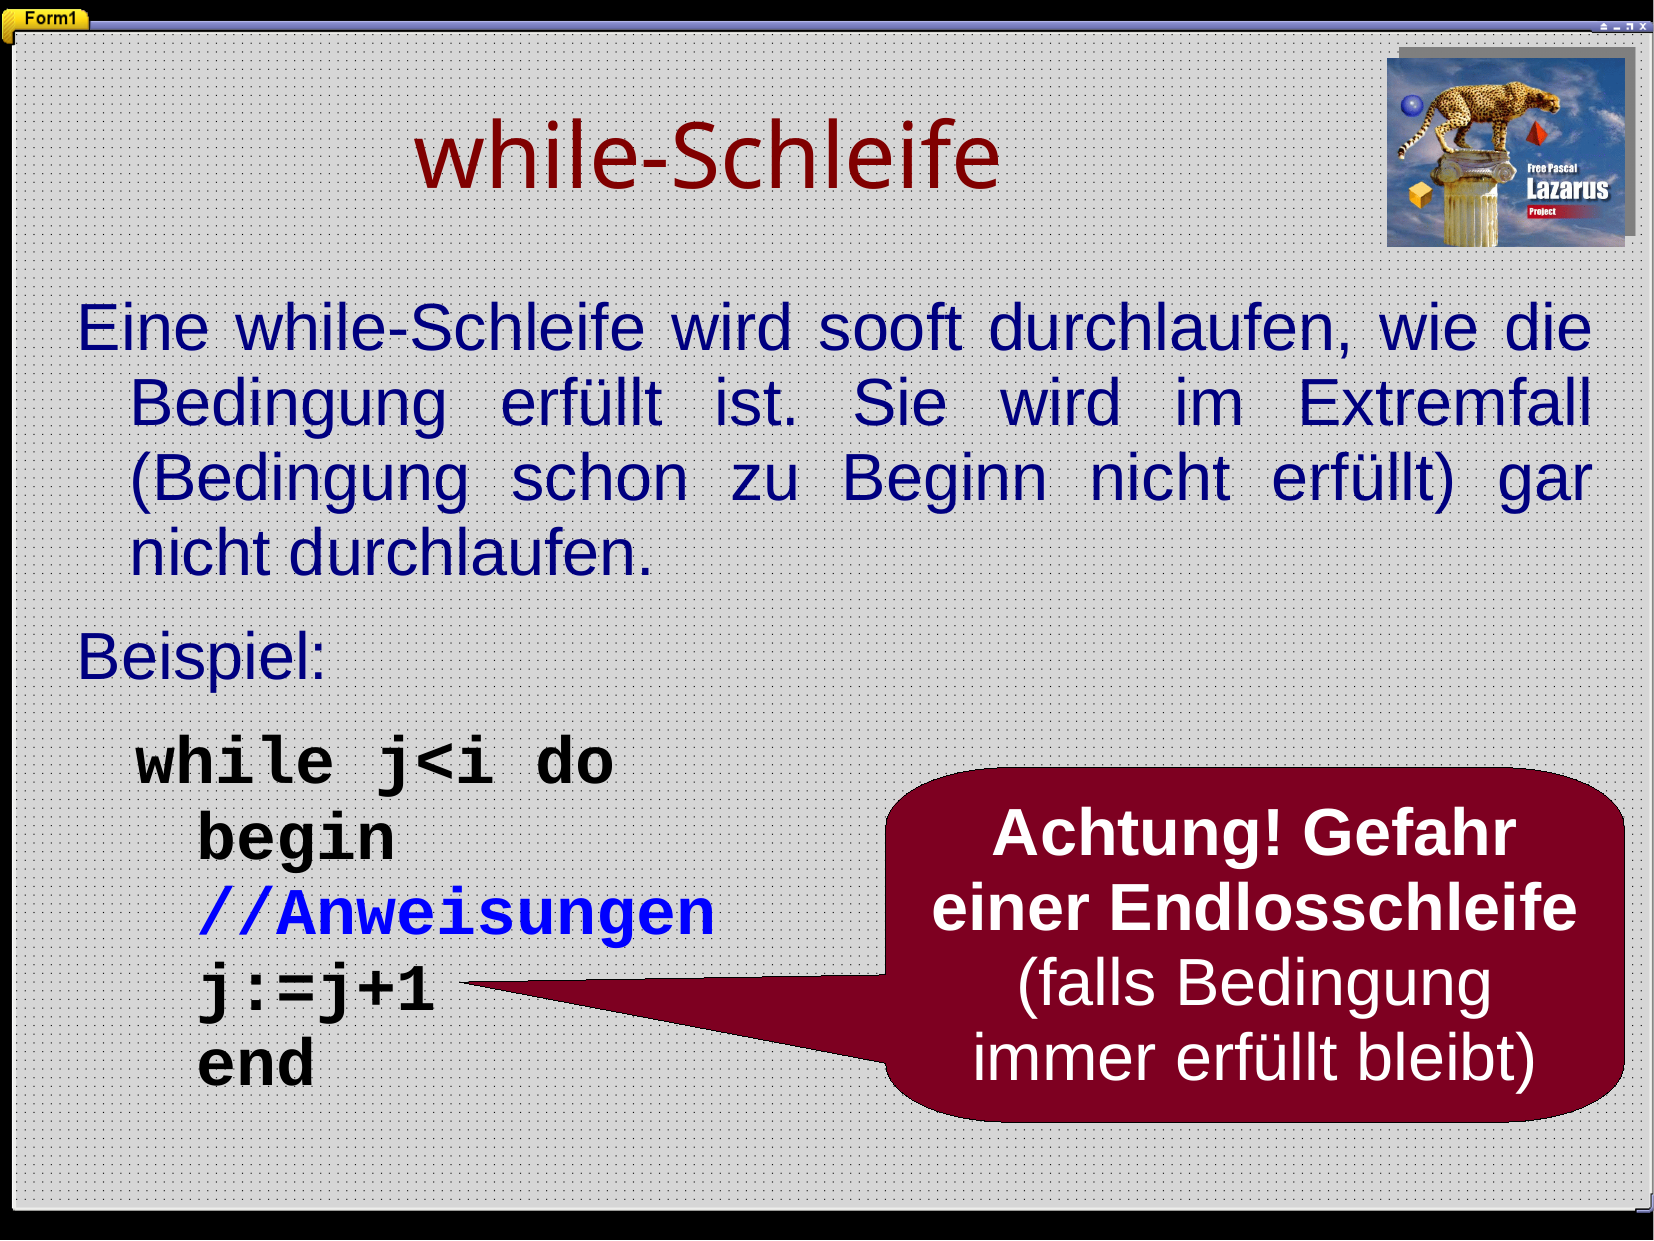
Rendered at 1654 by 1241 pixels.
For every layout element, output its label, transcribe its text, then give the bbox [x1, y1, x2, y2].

list Eine while-Schleife wird sooft durchlaufen, wie die Bedingung erfüllt ist. Sie wird im Extremfall (Bedingung schon zu Beginn nicht erfüllt) gar nicht durchlaufen. Beispiel: while j<i do begin //Anweisungen j:=j+1 end [59, 290, 1595, 1167]
title while-Schleife [29, 56, 1388, 250]
text_box Achtung! Gefahr einer Endlosschleife (falls Bedingung immer erfüllt bleibt) [459, 767, 1625, 1123]
picture [2, 8, 1654, 1213]
